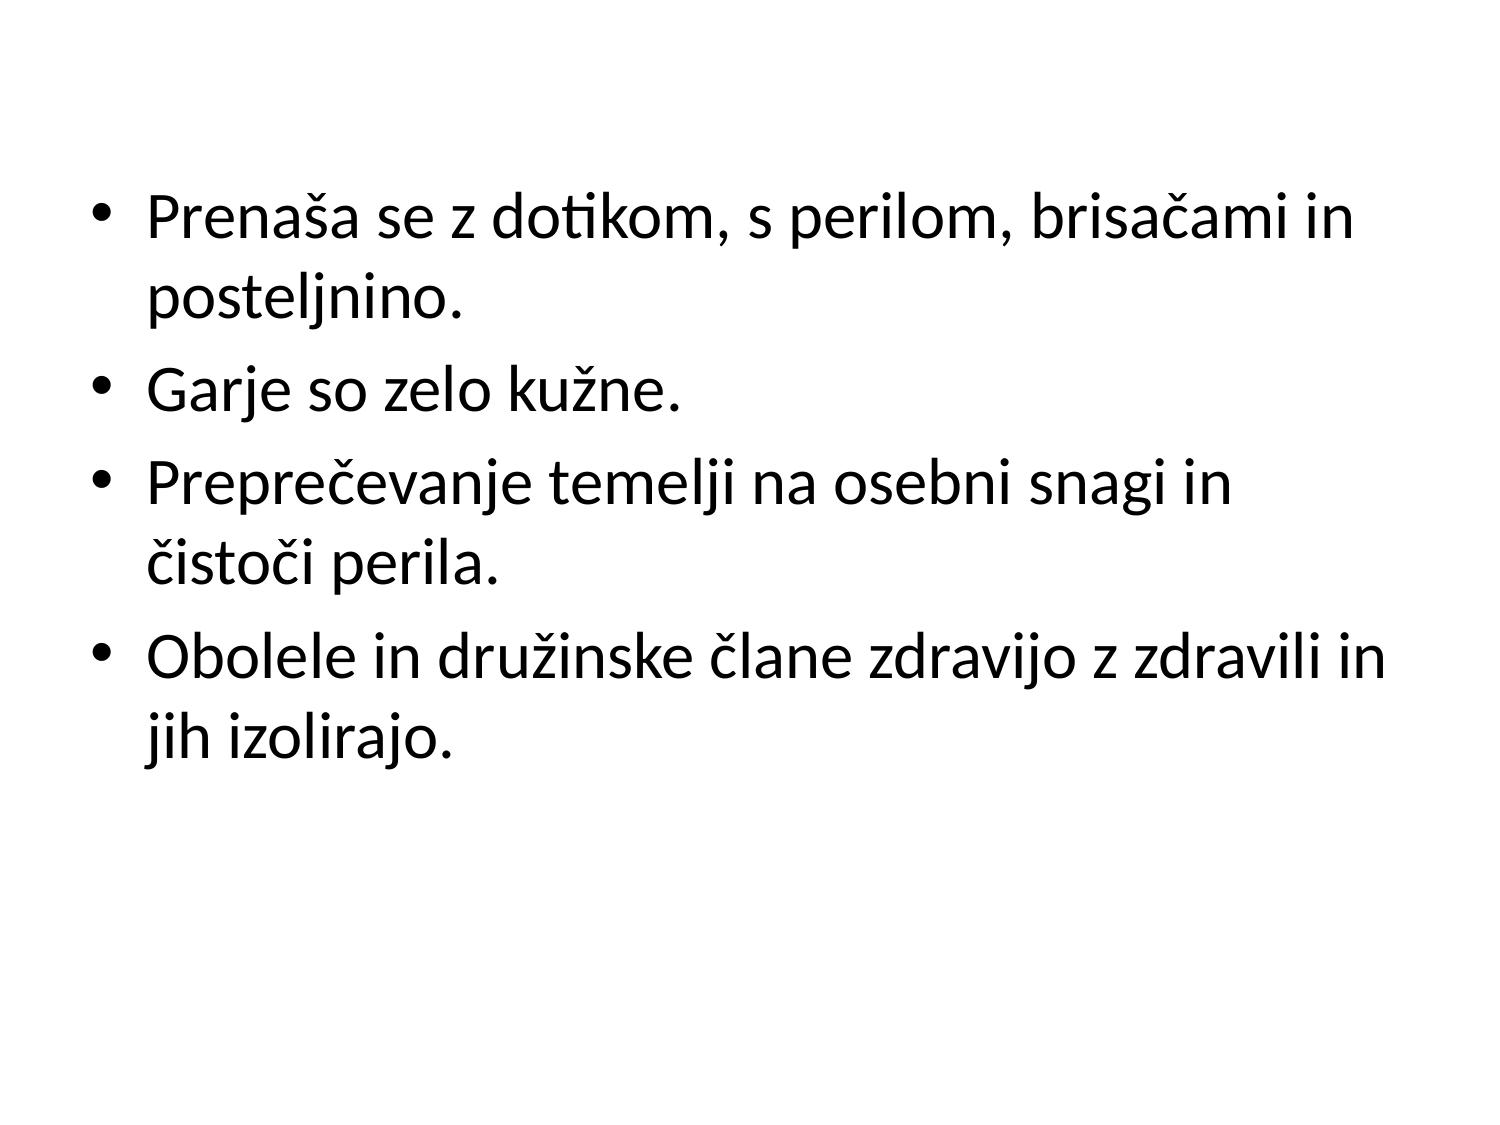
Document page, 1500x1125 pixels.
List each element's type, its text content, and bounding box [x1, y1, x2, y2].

list Prenaša se z dotikom, s perilom, brisačami in posteljnino. Garje so zelo kužne. Preprečevanje temelji na osebni snagi in čistoči perila. Obolele in družinske člane zdravijo z zdravili in jih izolirajo. [75, 164, 1425, 1005]
